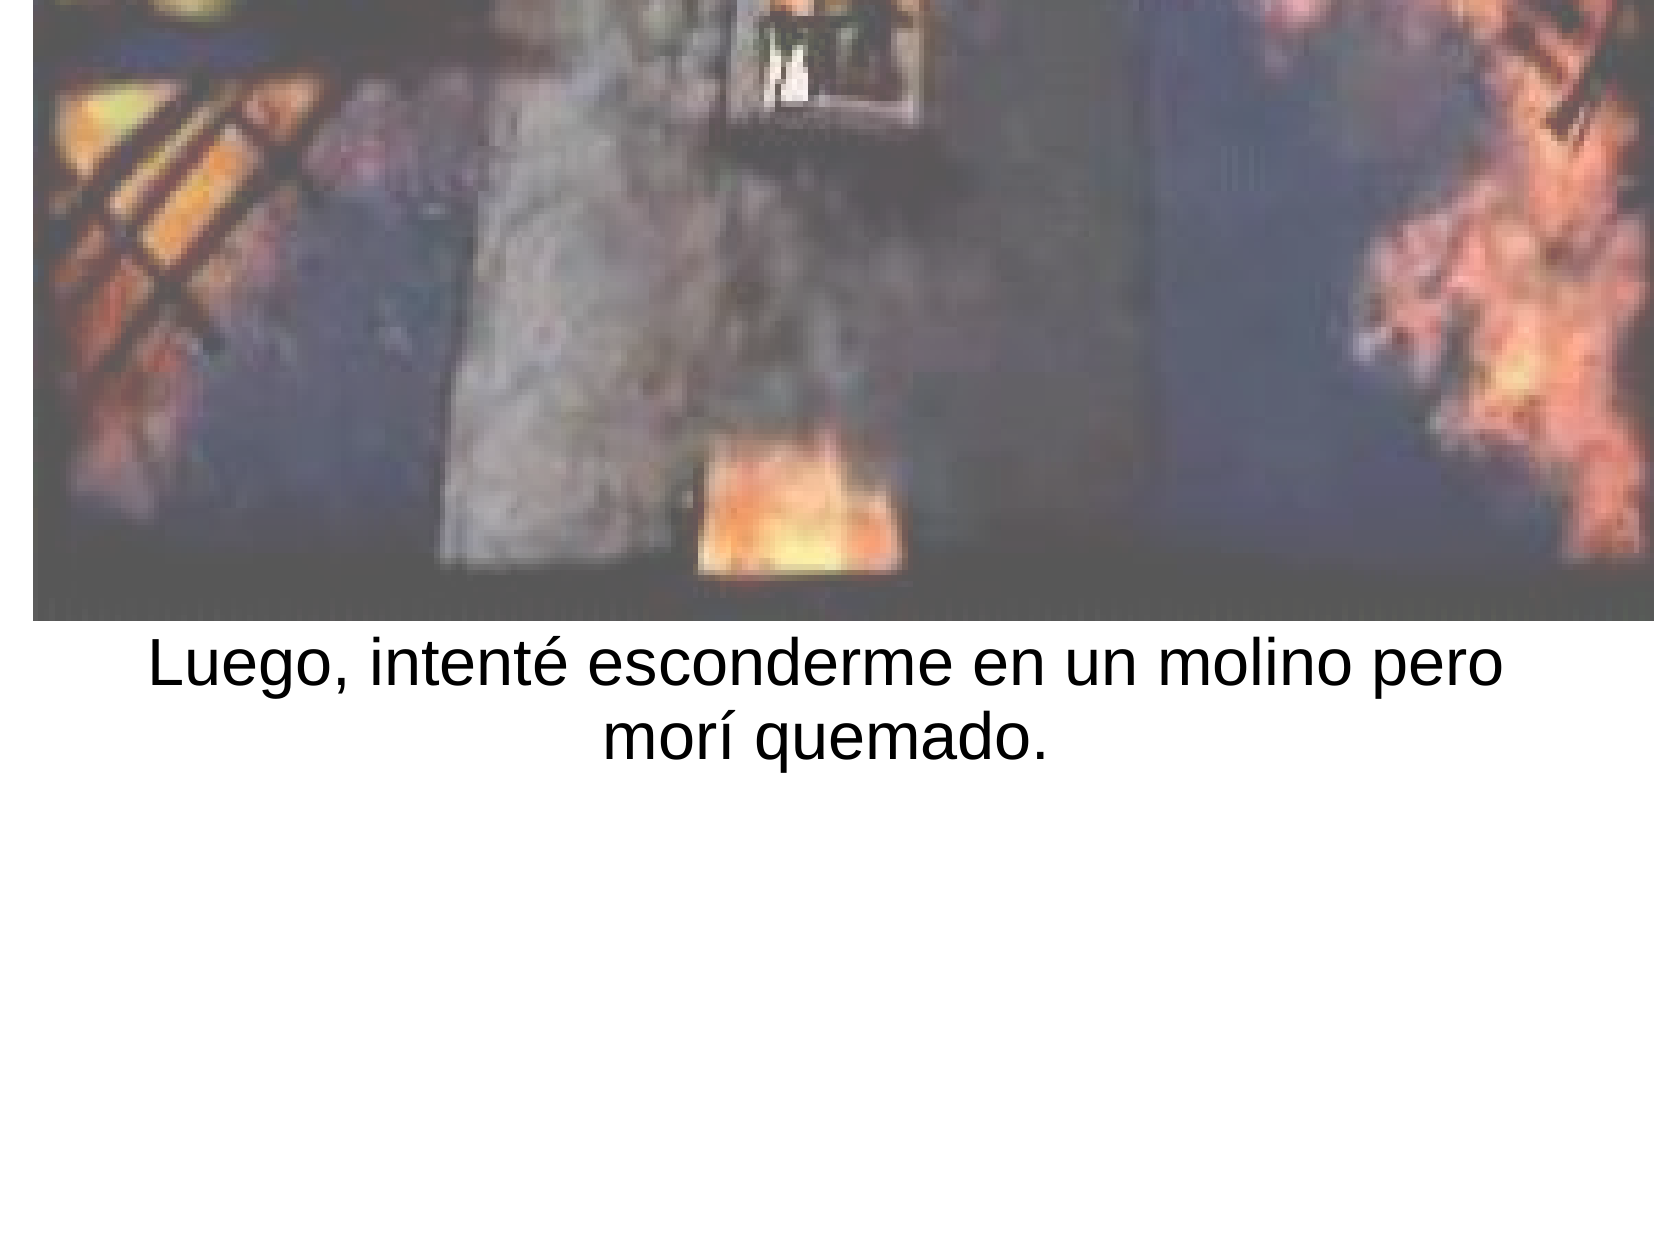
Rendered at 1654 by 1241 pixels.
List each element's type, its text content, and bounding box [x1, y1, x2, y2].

picture [33, 0, 1654, 621]
text_box Luego, intenté esconderme en un molino pero morí quemado. [82, 621, 1571, 1102]
